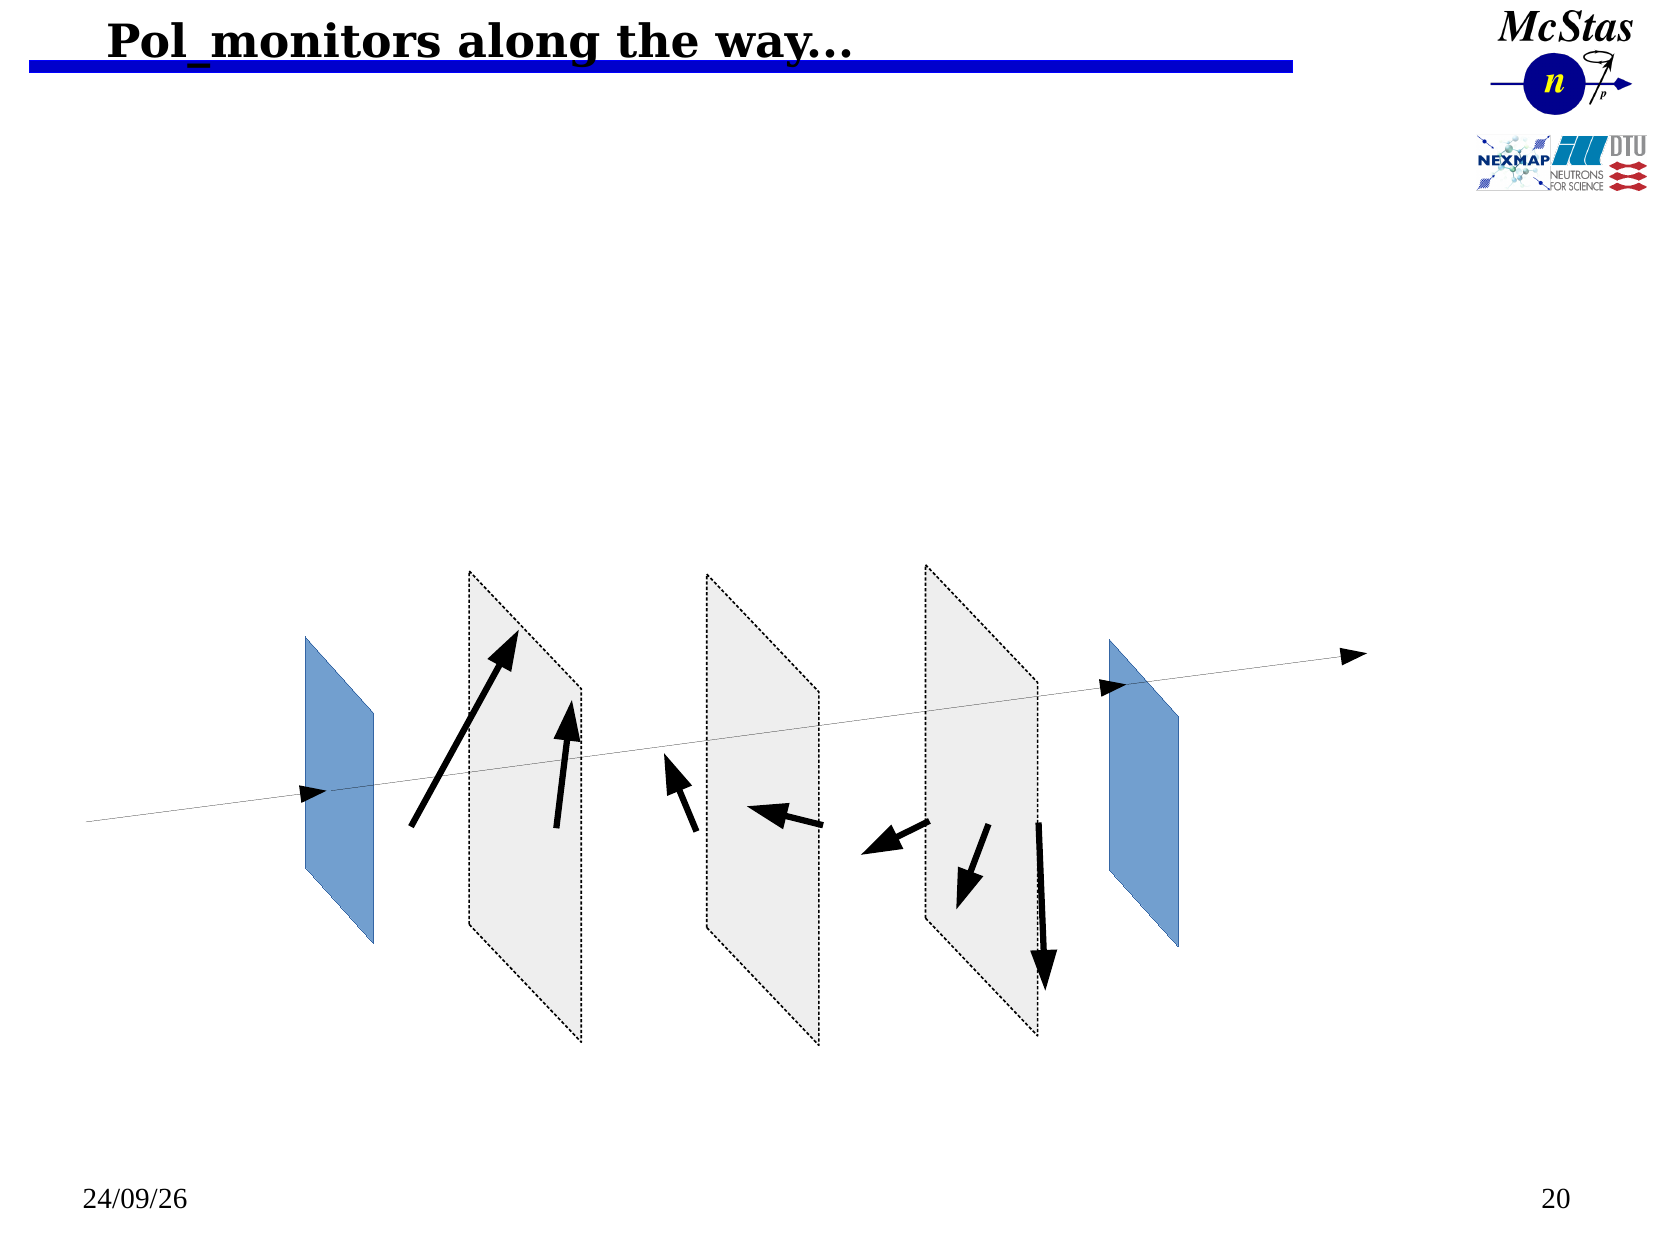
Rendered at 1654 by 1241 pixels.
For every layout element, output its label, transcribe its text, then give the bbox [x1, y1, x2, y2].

text_box [1109, 639, 1147, 684]
text_box [706, 574, 819, 740]
text_box [469, 570, 582, 772]
text_box [925, 564, 1038, 711]
text_box [706, 726, 819, 1046]
text_box [305, 636, 374, 944]
text_box [925, 697, 1038, 1036]
text_box [1109, 682, 1179, 947]
text_box [469, 758, 582, 1043]
title Pol_monitors along the way... [106, 11, 1489, 71]
picture [1476, 10, 1647, 191]
